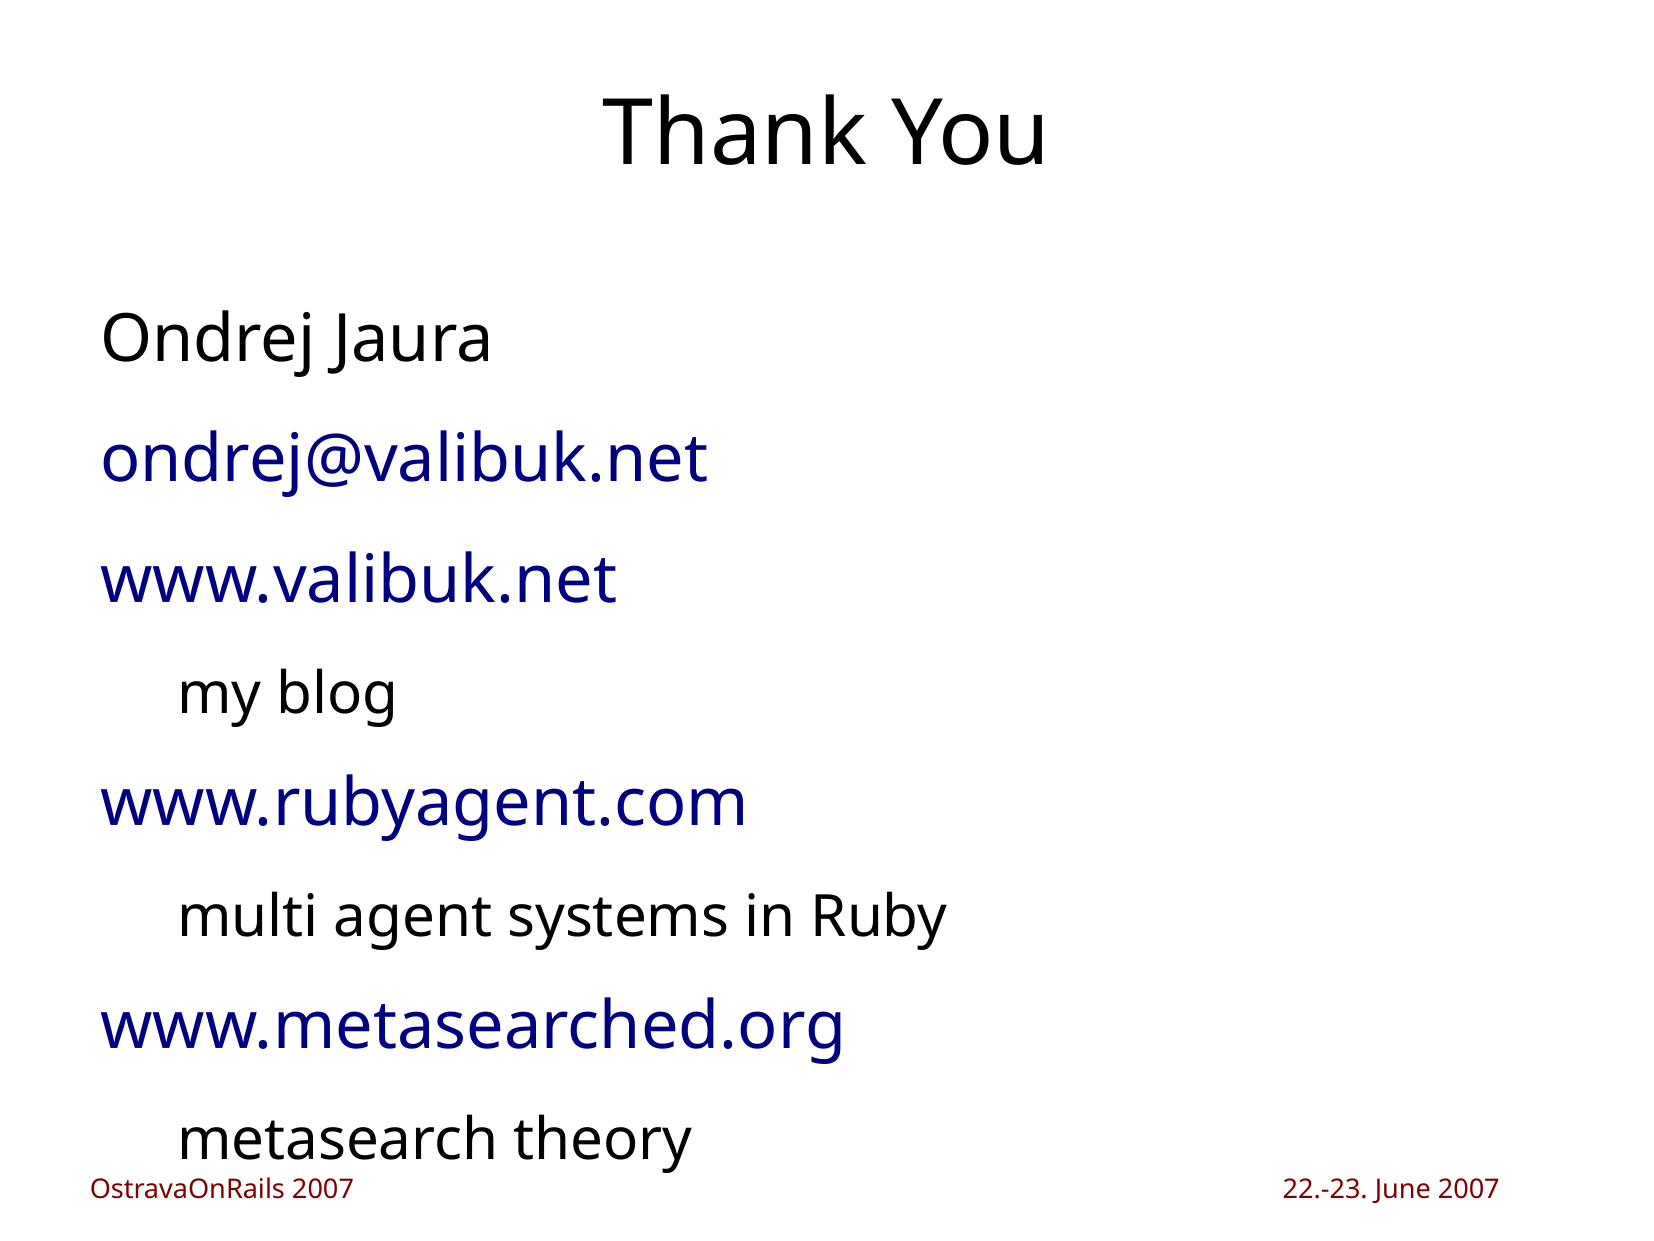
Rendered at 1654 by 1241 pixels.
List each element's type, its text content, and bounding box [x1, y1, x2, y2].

title Thank You [82, 33, 1571, 226]
list Ondrej Jaura ondrej@valibuk.net www.valibuk.net my blog www.rubyagent.com multi agent systems in Ruby www.metasearched.org metasearch theory [82, 290, 1571, 1101]
